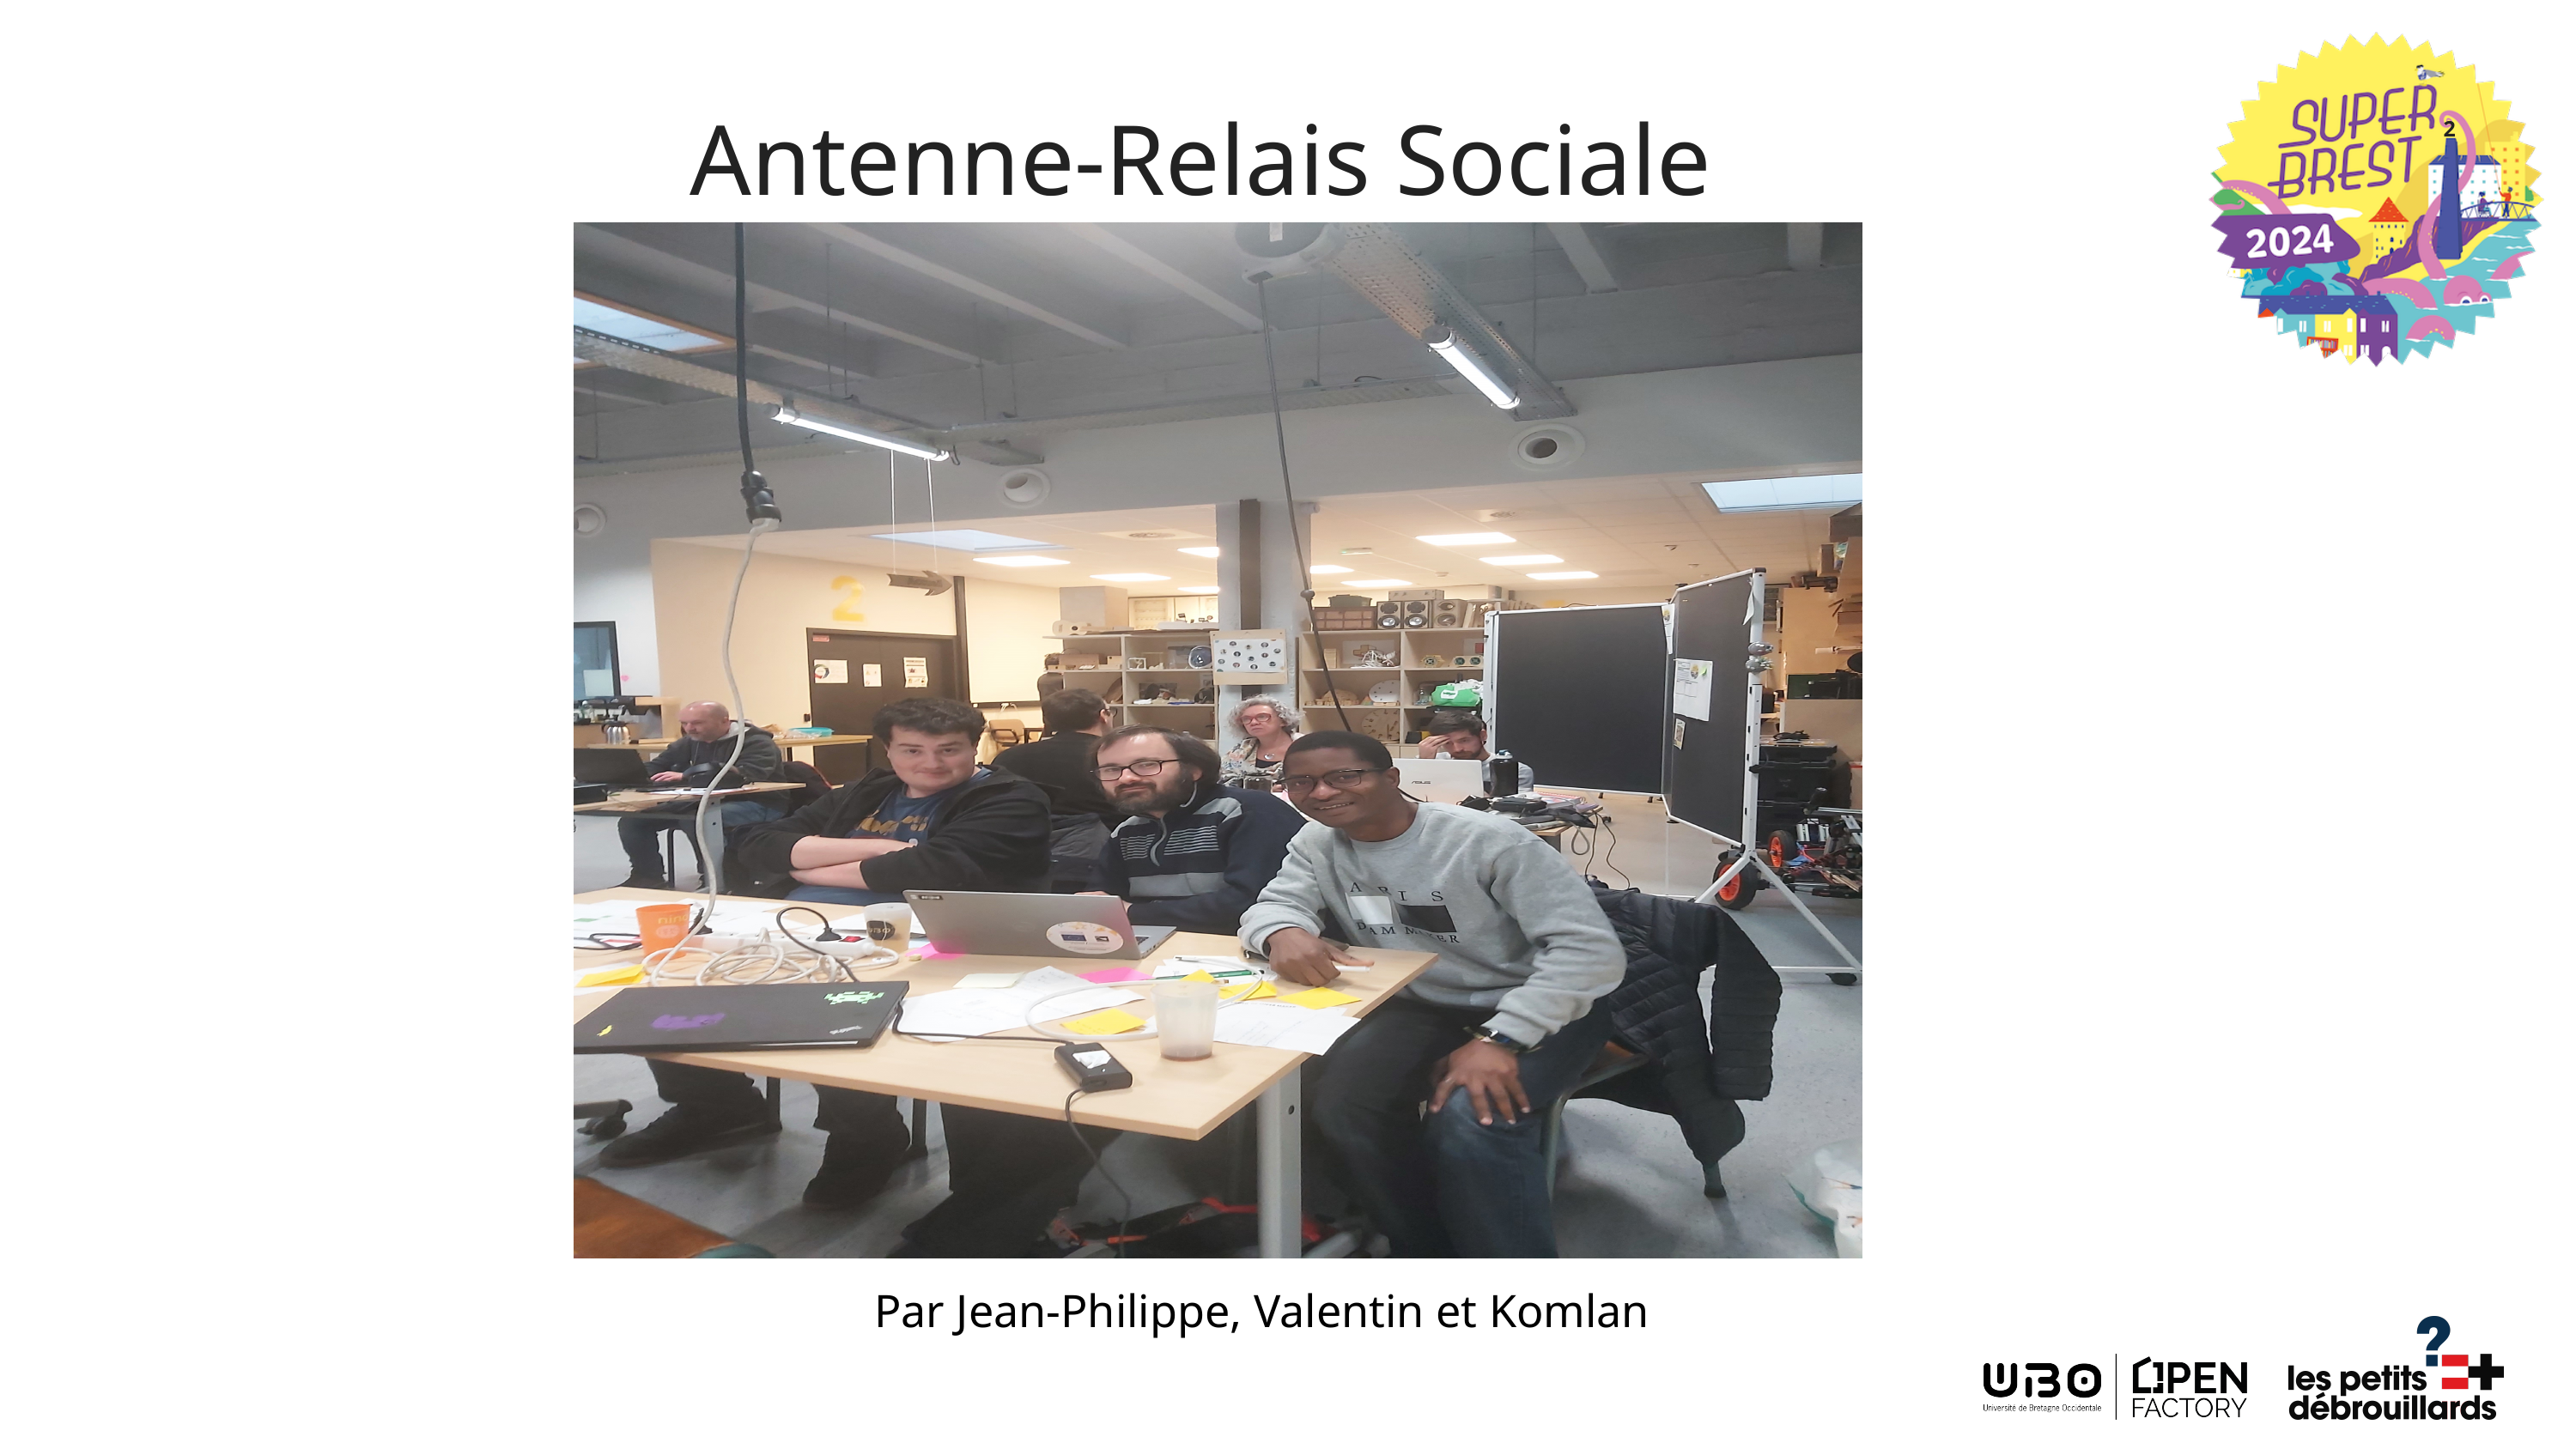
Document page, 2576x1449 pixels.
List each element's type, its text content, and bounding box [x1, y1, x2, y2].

picture [574, 222, 1862, 1258]
picture [2187, 1354, 2247, 1420]
slide_number <numéro> [2307, 93, 2456, 145]
picture [2176, 0, 2576, 400]
list Par Jean-Philippe, Valentin et Komlan [273, 1282, 2187, 1441]
title Antenne-Relais Sociale [273, 94, 2129, 311]
picture [2288, 1316, 2504, 1420]
